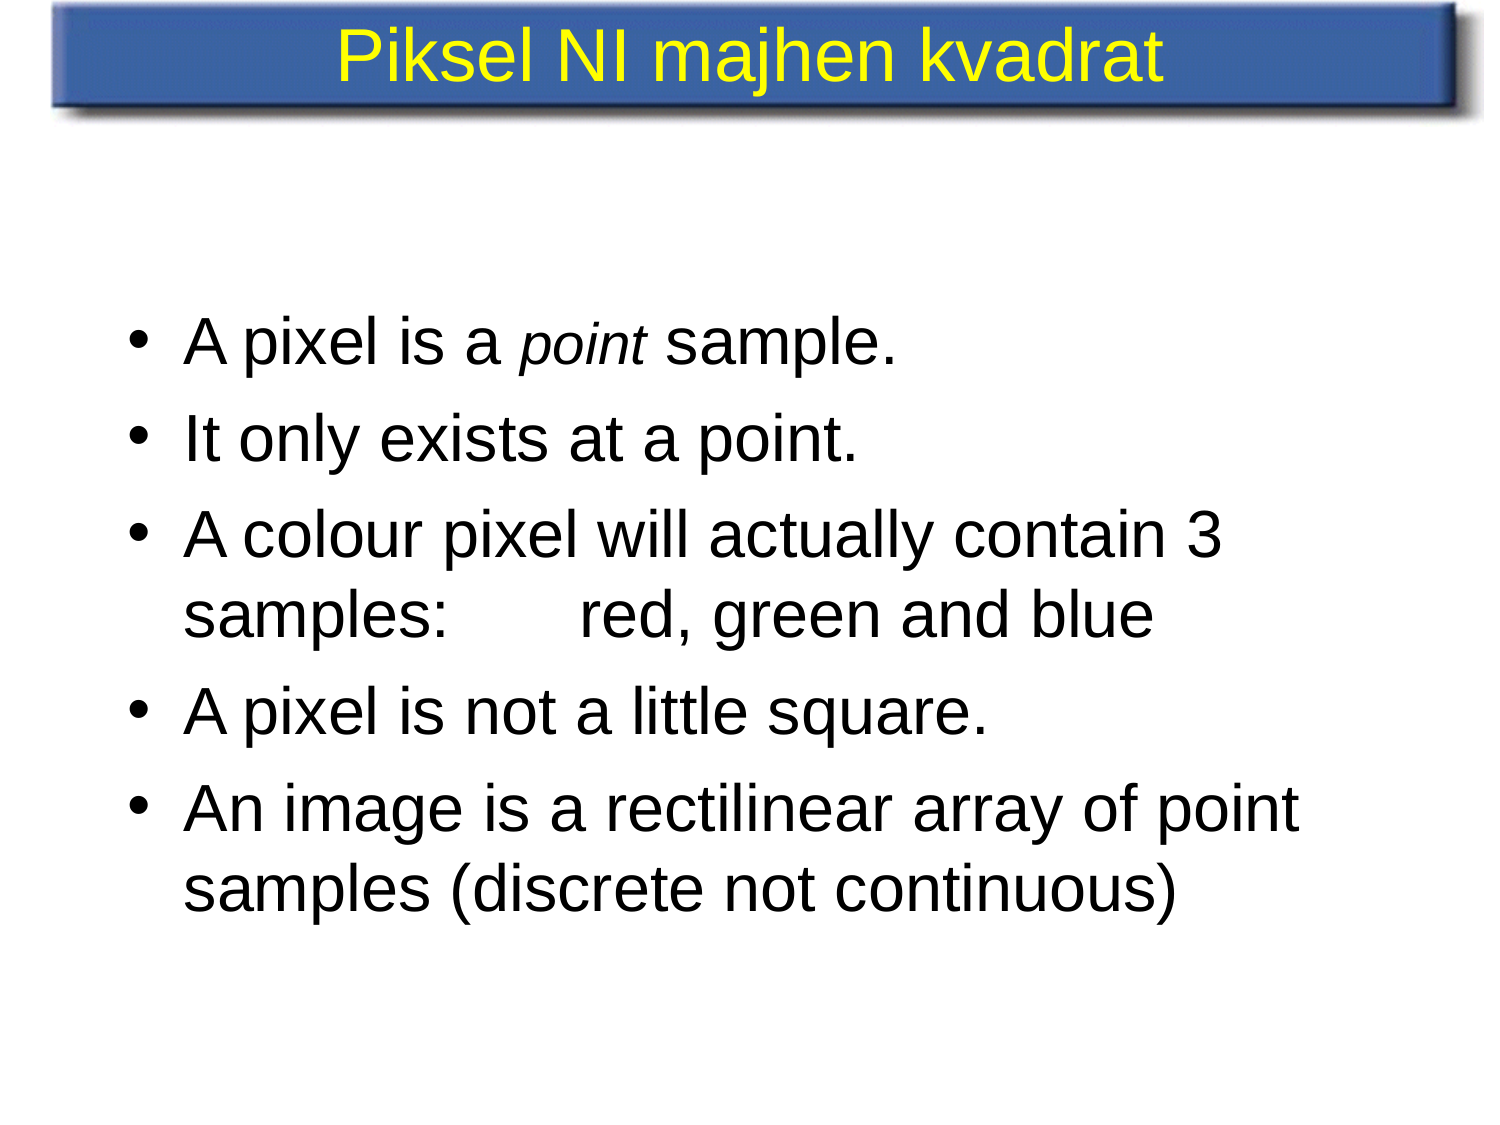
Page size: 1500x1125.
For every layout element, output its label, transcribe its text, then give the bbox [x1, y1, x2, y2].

list A pixel is a point sample. It only exists at a point. A colour pixel will actually contain 3 samples: red, green and blue A pixel is not a little square. An image is a rectilinear array of point samples (discrete not continuous) [112, 290, 1388, 1029]
picture [50, 0, 1484, 127]
title Piksel NI majhen kvadrat [75, 0, 1426, 105]
